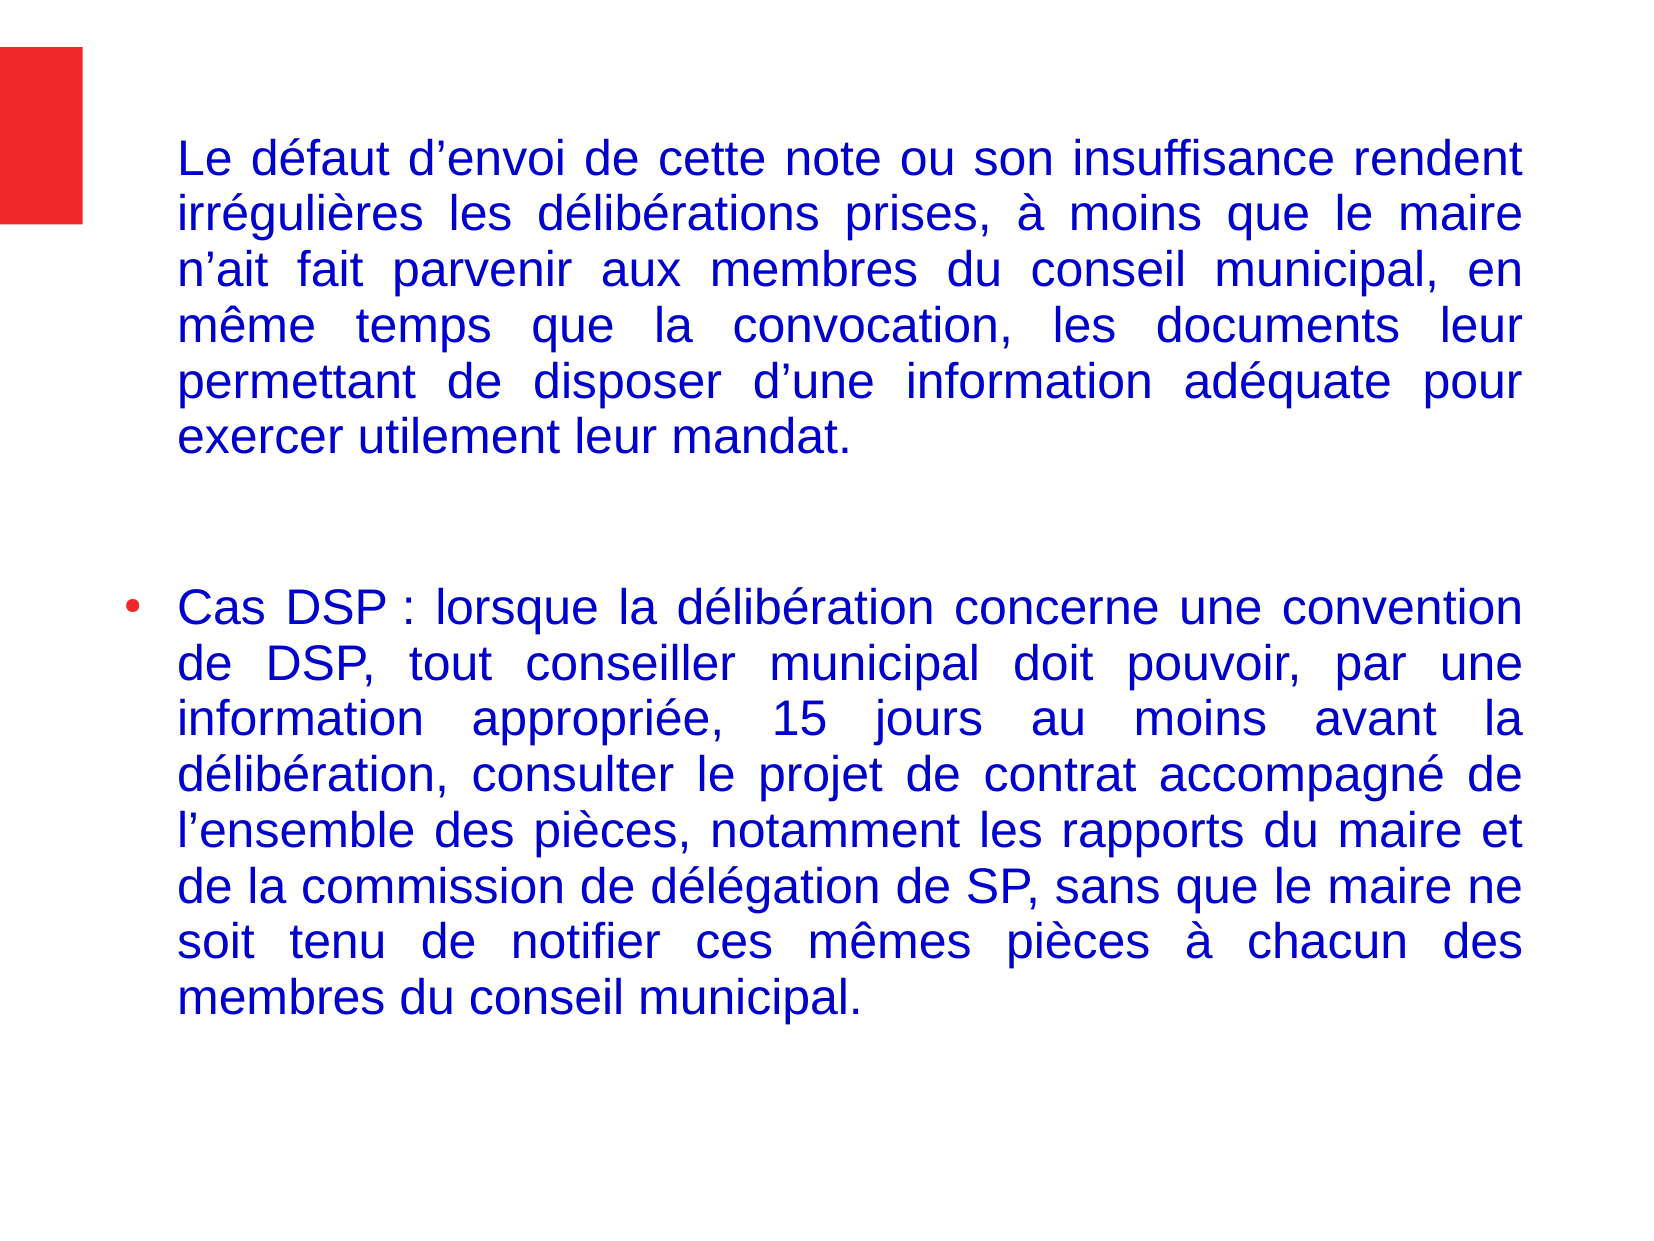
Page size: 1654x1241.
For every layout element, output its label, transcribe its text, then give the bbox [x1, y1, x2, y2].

list Le défaut d’envoi de cette note ou son insuffisance rendent irrégulières les délibérations prises, à moins que le maire n’ait fait parvenir aux membres du conseil municipal, en même temps que la convocation, les documents leur permettant de disposer d’une information adéquate pour exercer utilement leur mandat. Cas DSP : lorsque la délibération concerne une convention de DSP, tout conseiller municipal doit pouvoir, par une information appropriée, 15 jours au moins avant la délibération, consulter le projet de contrat accompagné de l’ensemble des pièces, notamment les rapports du maire et de la commission de délégation de SP, sans que le maire ne soit tenu de notifier ces mêmes pièces à chacun des membres du conseil municipal. [106, 129, 1524, 850]
